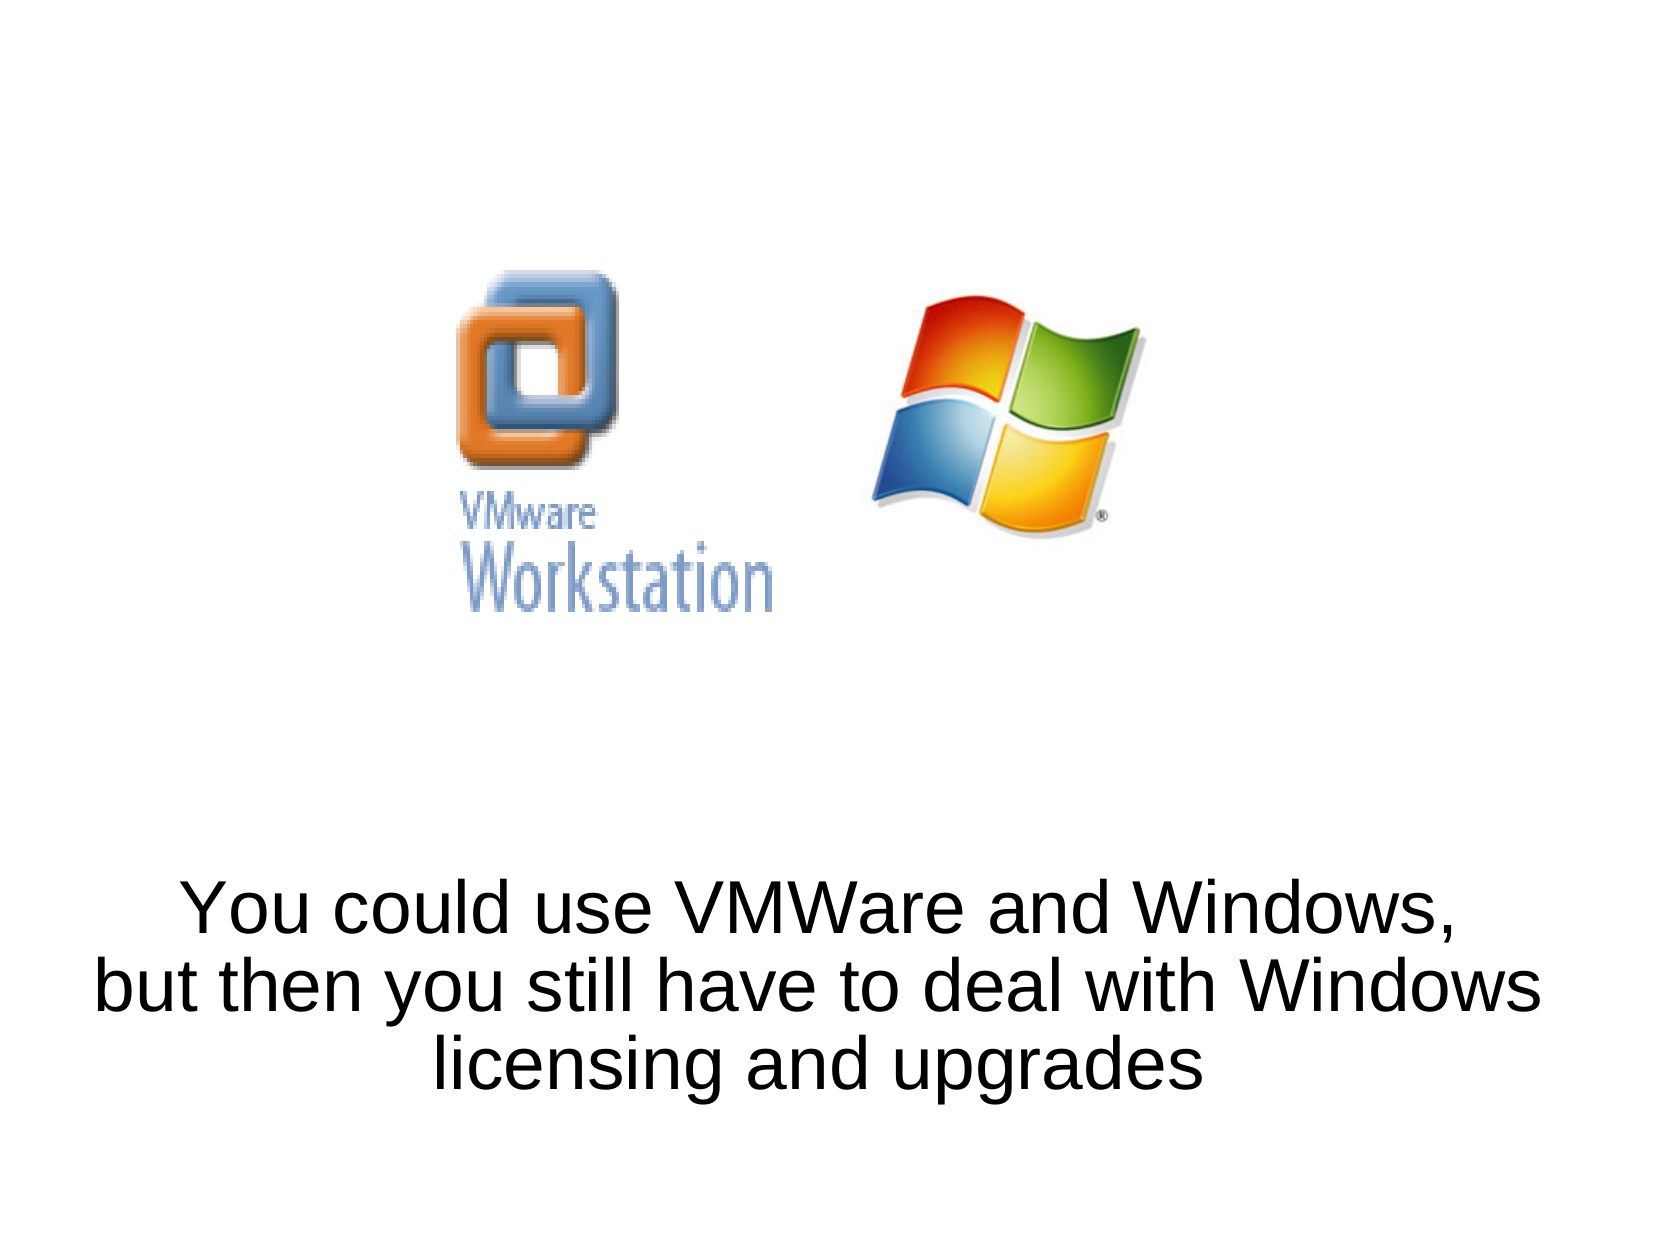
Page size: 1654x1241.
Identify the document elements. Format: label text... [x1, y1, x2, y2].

title You could use VMWare and Windows, but then you still have to deal with Windows licensing and upgrades [74, 862, 1563, 1115]
picture [849, 274, 1163, 563]
picture [440, 262, 813, 638]
